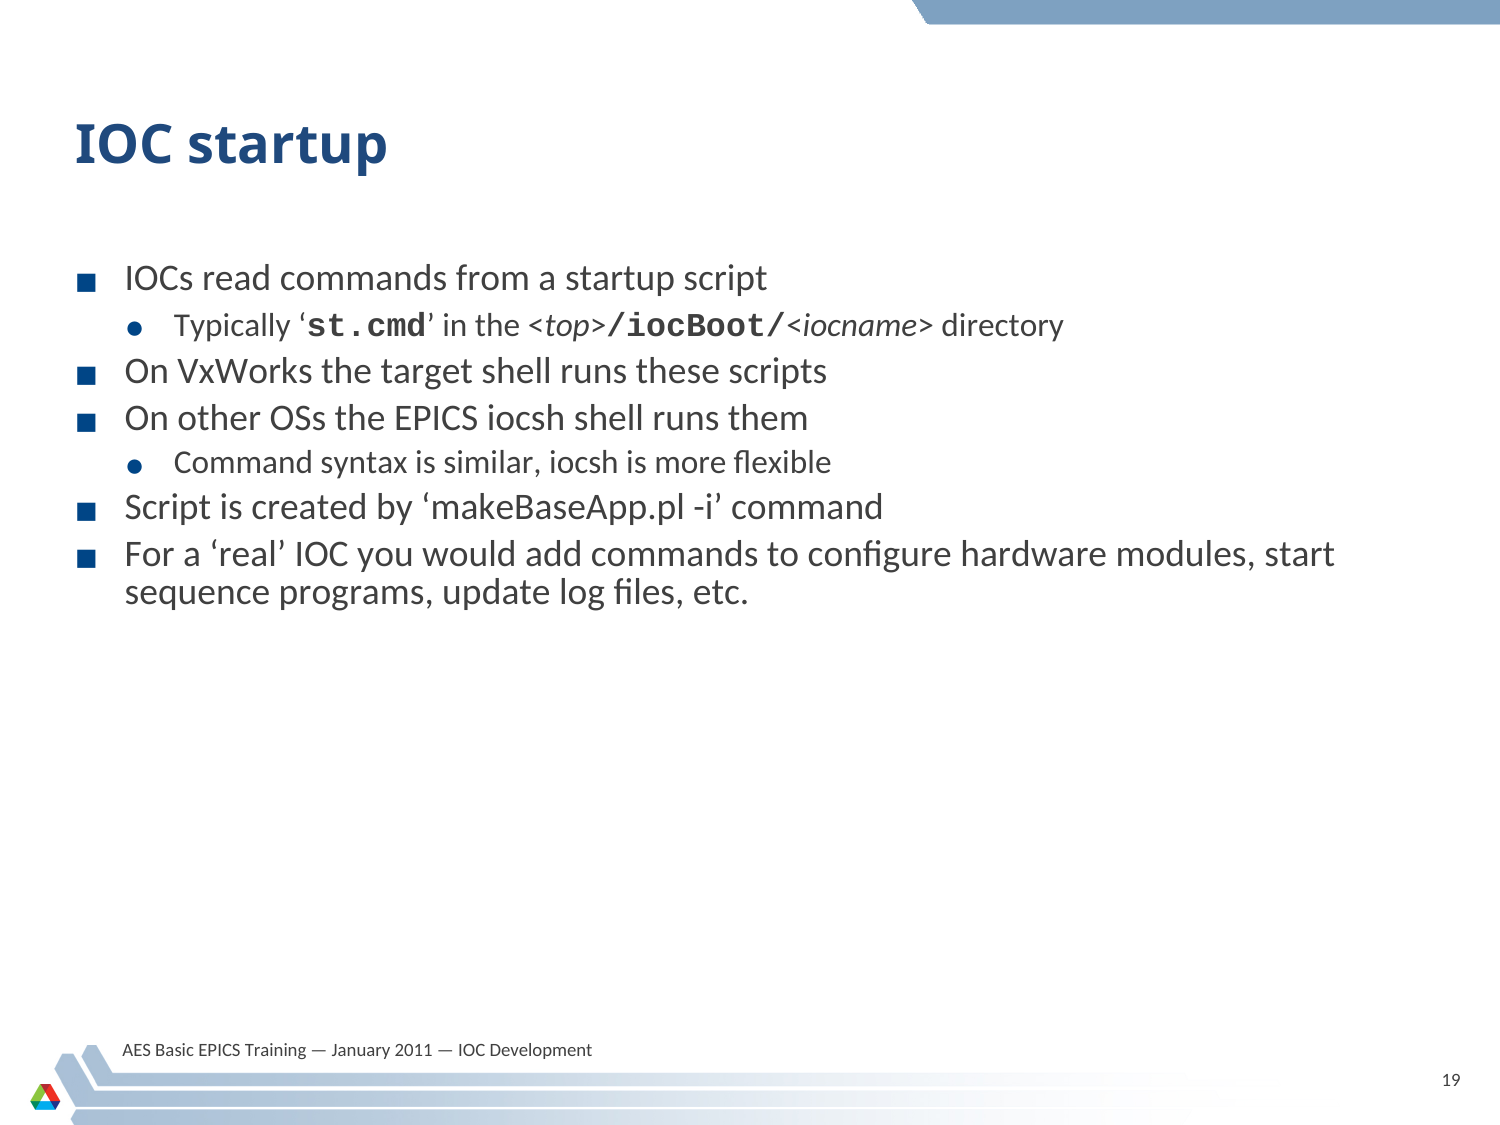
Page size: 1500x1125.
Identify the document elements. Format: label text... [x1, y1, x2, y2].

picture [0, 0, 1500, 26]
picture [0, 1037, 1500, 1125]
title IOC startup [75, 111, 1426, 175]
list IOCs read commands from a startup script Typically ‘st.cmd’ in the <top>/iocBoot/<iocname> directory On VxWorks the target shell runs these scripts On other OSs the EPICS iocsh shell runs them Command syntax is similar, iocsh is more flexible Script is created by ‘makeBaseApp.pl -i’ command For a ‘real’ IOC you would add commands to configure hardware modules, start sequence programs, update log files, etc. [75, 262, 1426, 657]
